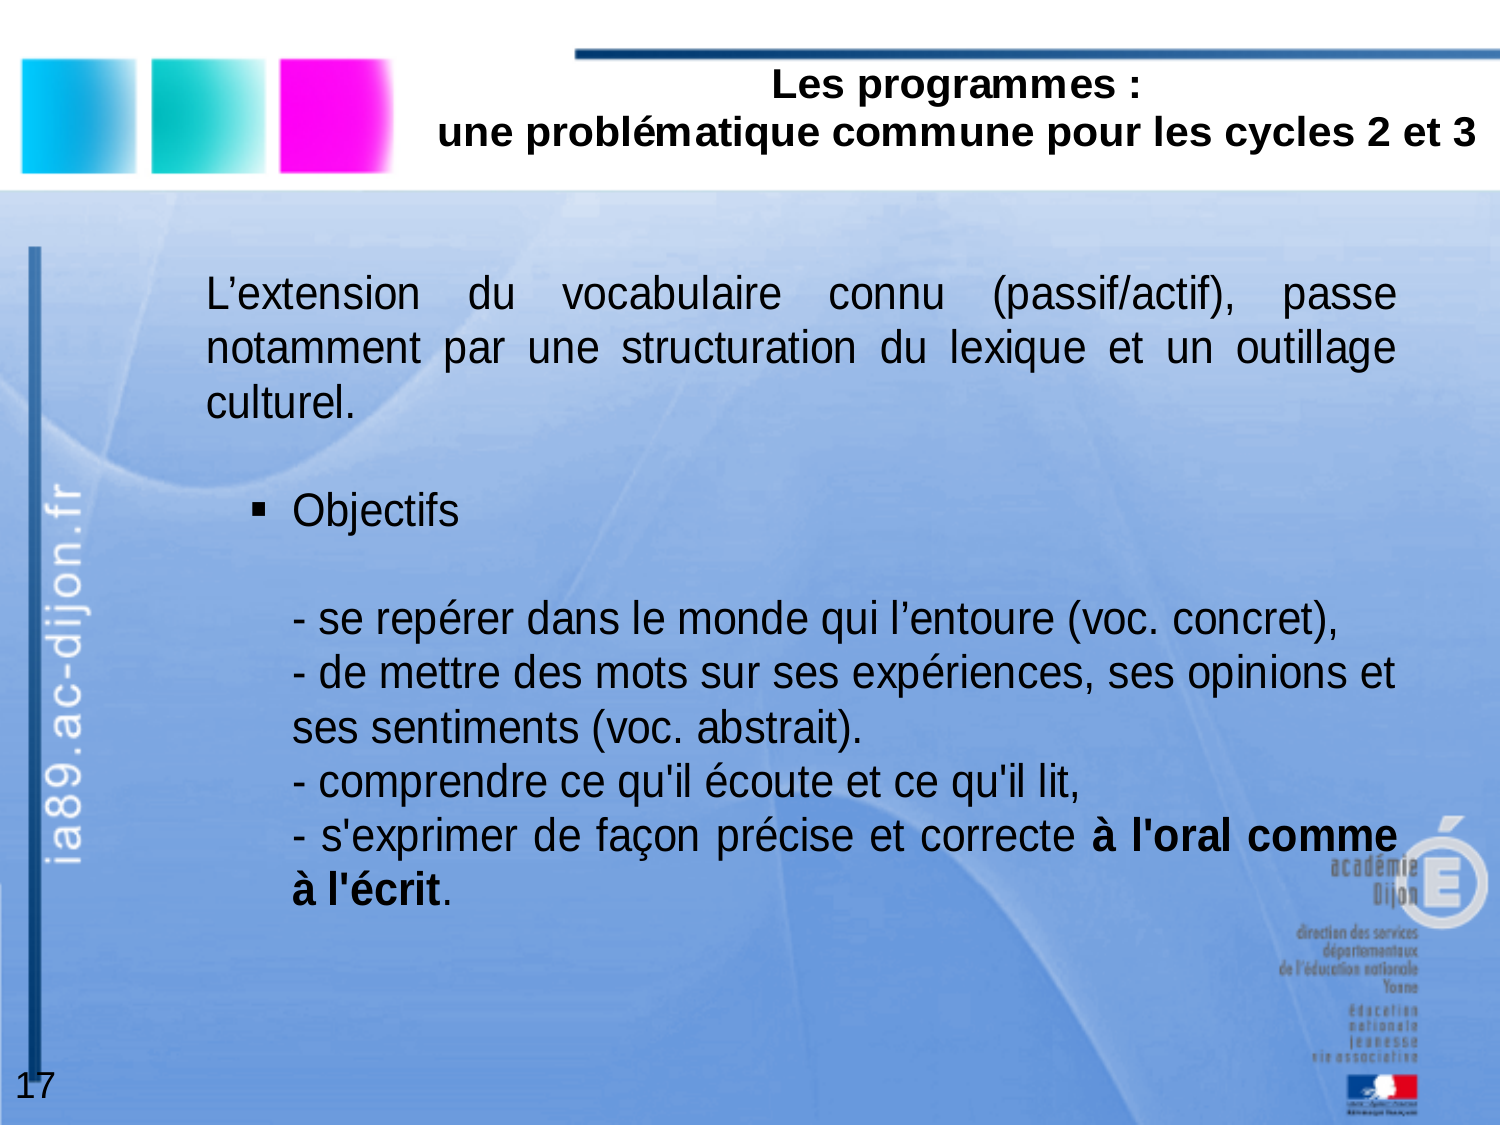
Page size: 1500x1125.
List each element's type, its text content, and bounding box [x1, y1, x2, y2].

chart [118, 265, 1398, 1028]
text_box <numéro> [0, 1054, 657, 1125]
chart [396, 59, 1500, 237]
picture [0, 0, 1500, 1125]
